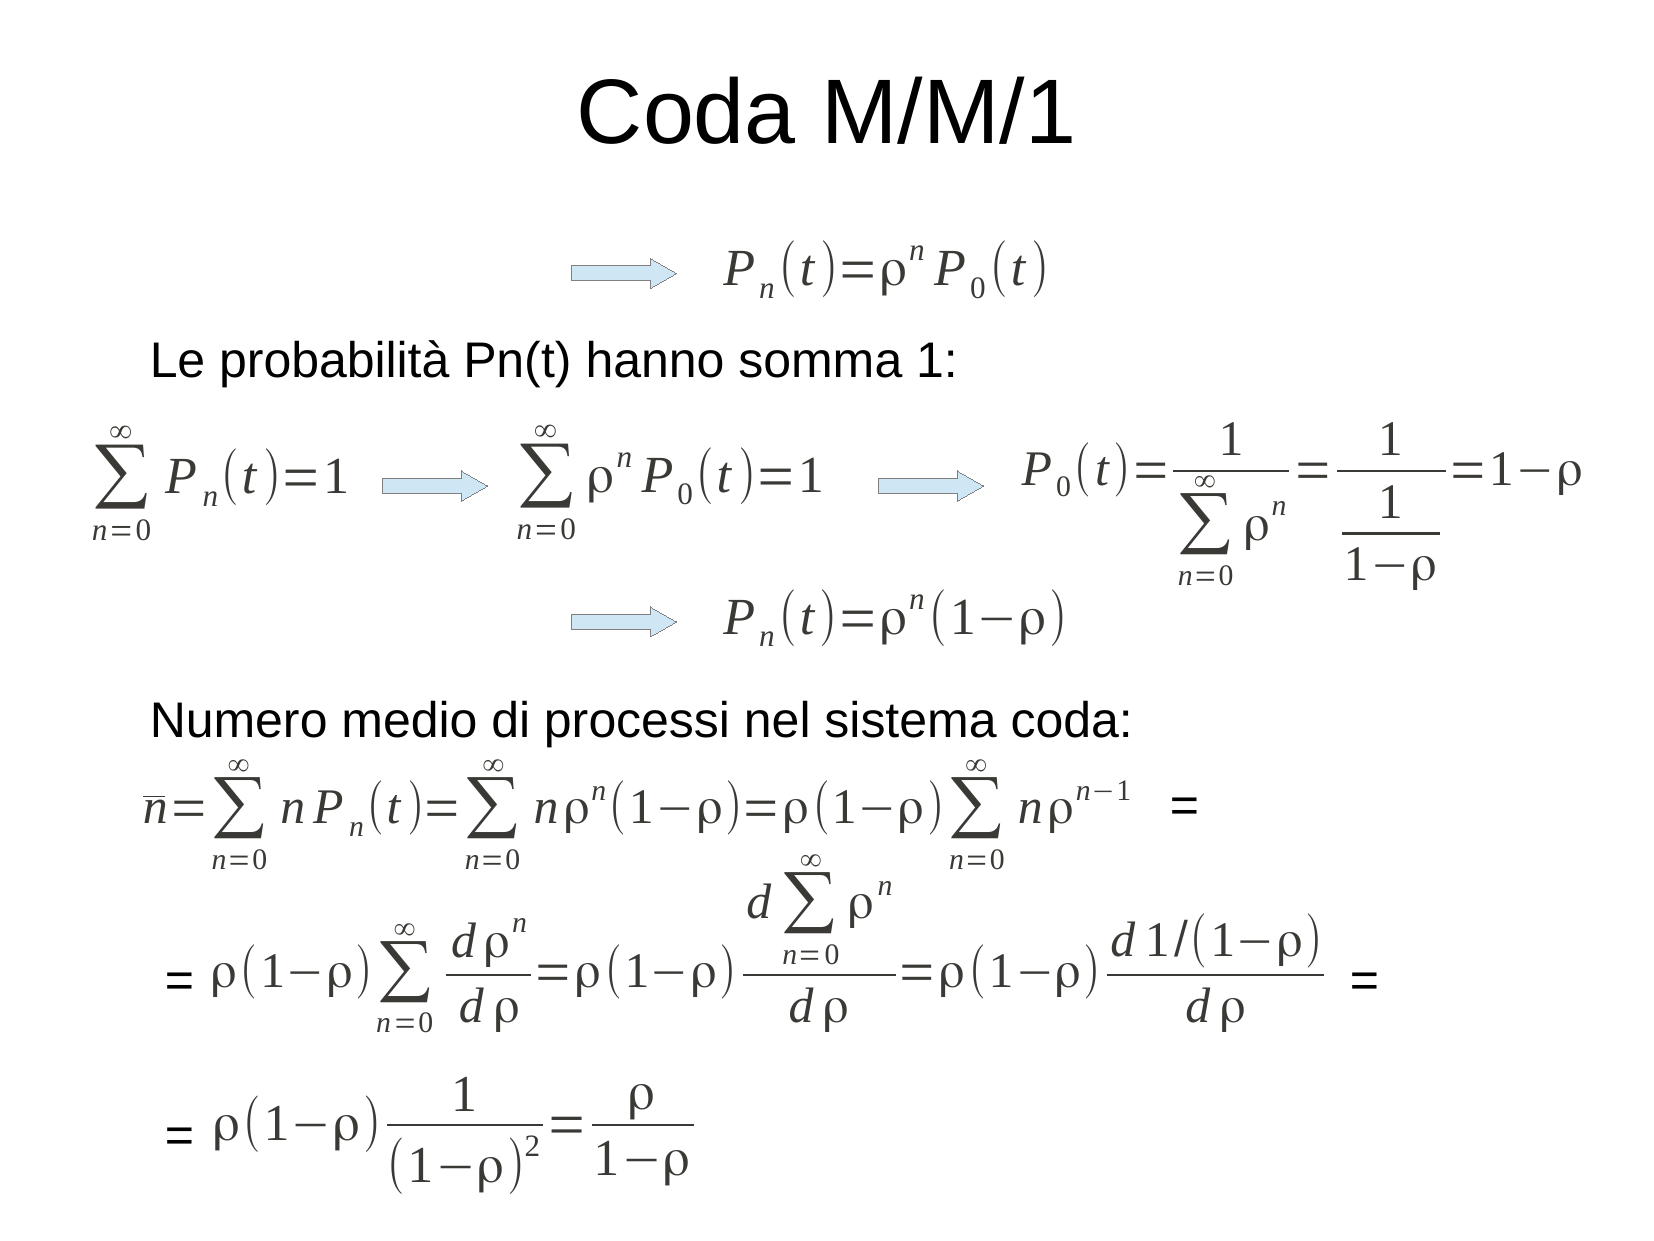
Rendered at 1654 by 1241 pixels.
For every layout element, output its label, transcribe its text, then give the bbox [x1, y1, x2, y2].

chart [510, 423, 830, 546]
text_box [571, 258, 677, 289]
text_box [878, 470, 984, 502]
chart [713, 232, 1056, 306]
text_box = [1155, 769, 1231, 841]
chart [205, 1064, 703, 1198]
text_box Numero medio di processi nel sistema coda: [135, 684, 1621, 775]
text_box Le probabilità Pn(t) hanno somma 1: [135, 324, 1621, 415]
title Coda M/M/1 [82, 8, 1571, 216]
text_box = [1335, 945, 1411, 1016]
text_box = [150, 1099, 226, 1171]
chart [713, 411, 1589, 654]
text_box [382, 470, 488, 502]
chart [85, 424, 355, 547]
text_box = [150, 945, 226, 1016]
chart [135, 775, 1332, 1039]
text_box [571, 606, 677, 637]
